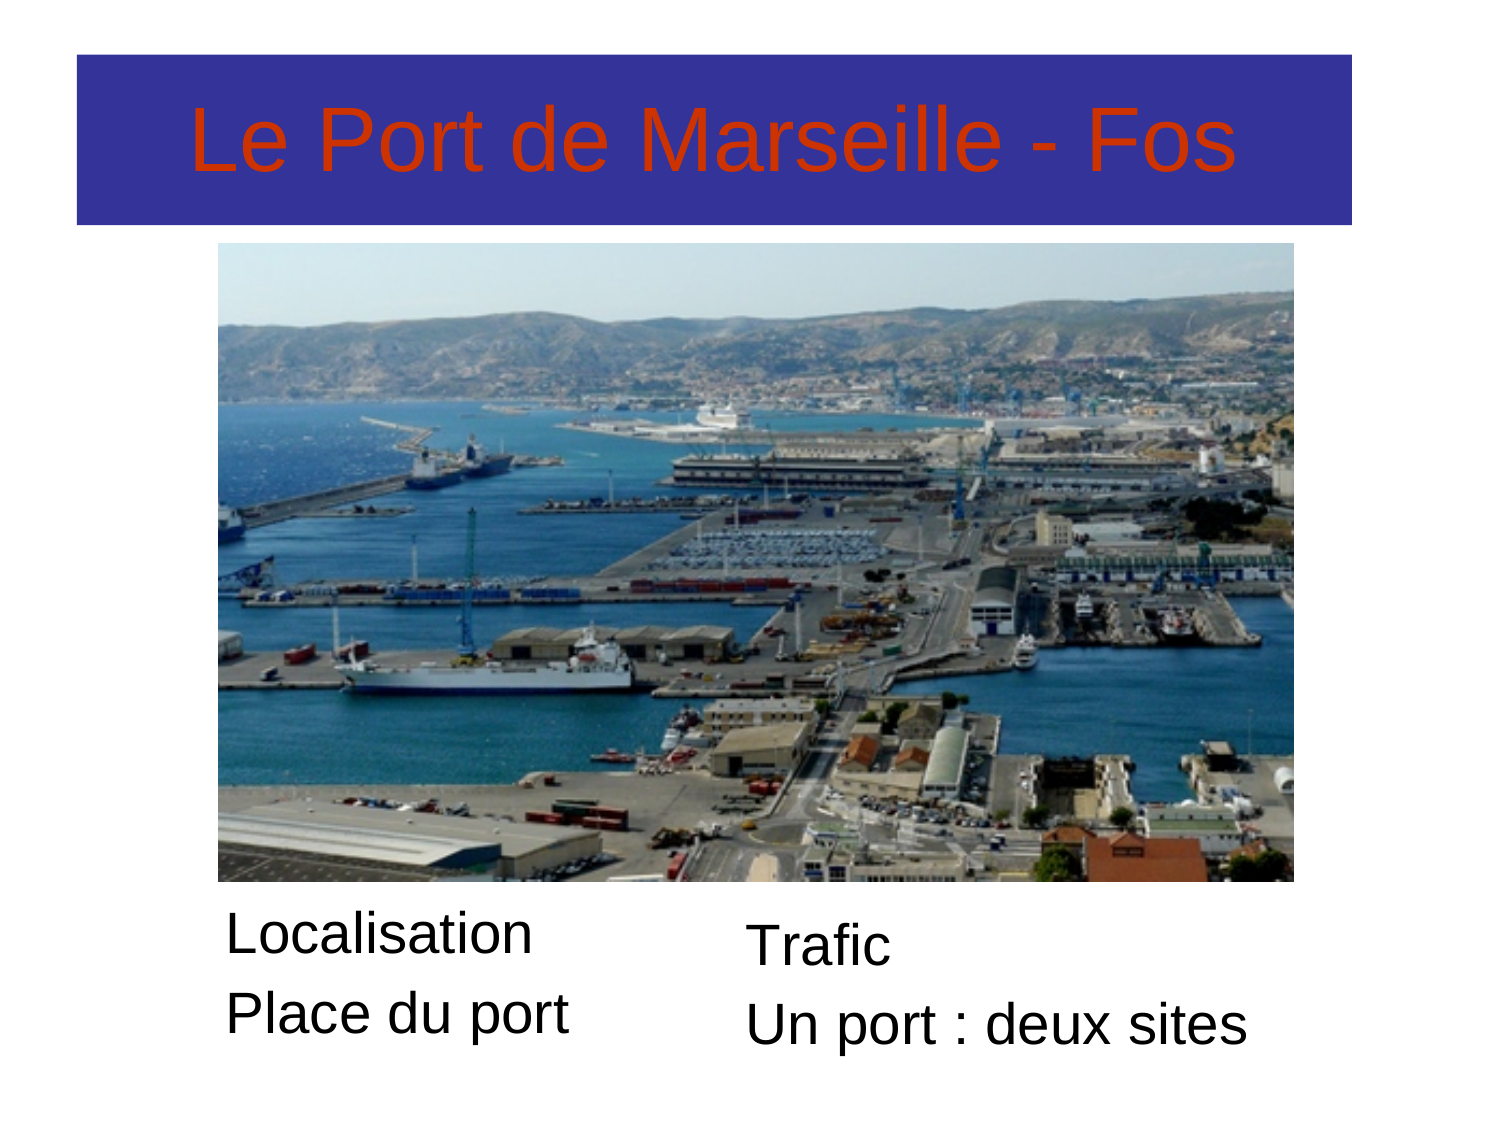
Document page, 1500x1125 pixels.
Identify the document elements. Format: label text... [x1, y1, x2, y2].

text_box Trafic Un port : deux sites [714, 904, 1317, 1051]
picture [218, 243, 1294, 883]
subtitle Localisation Place du port [194, 893, 703, 1064]
title Le Port de Marseille - Fos [76, 54, 1352, 226]
